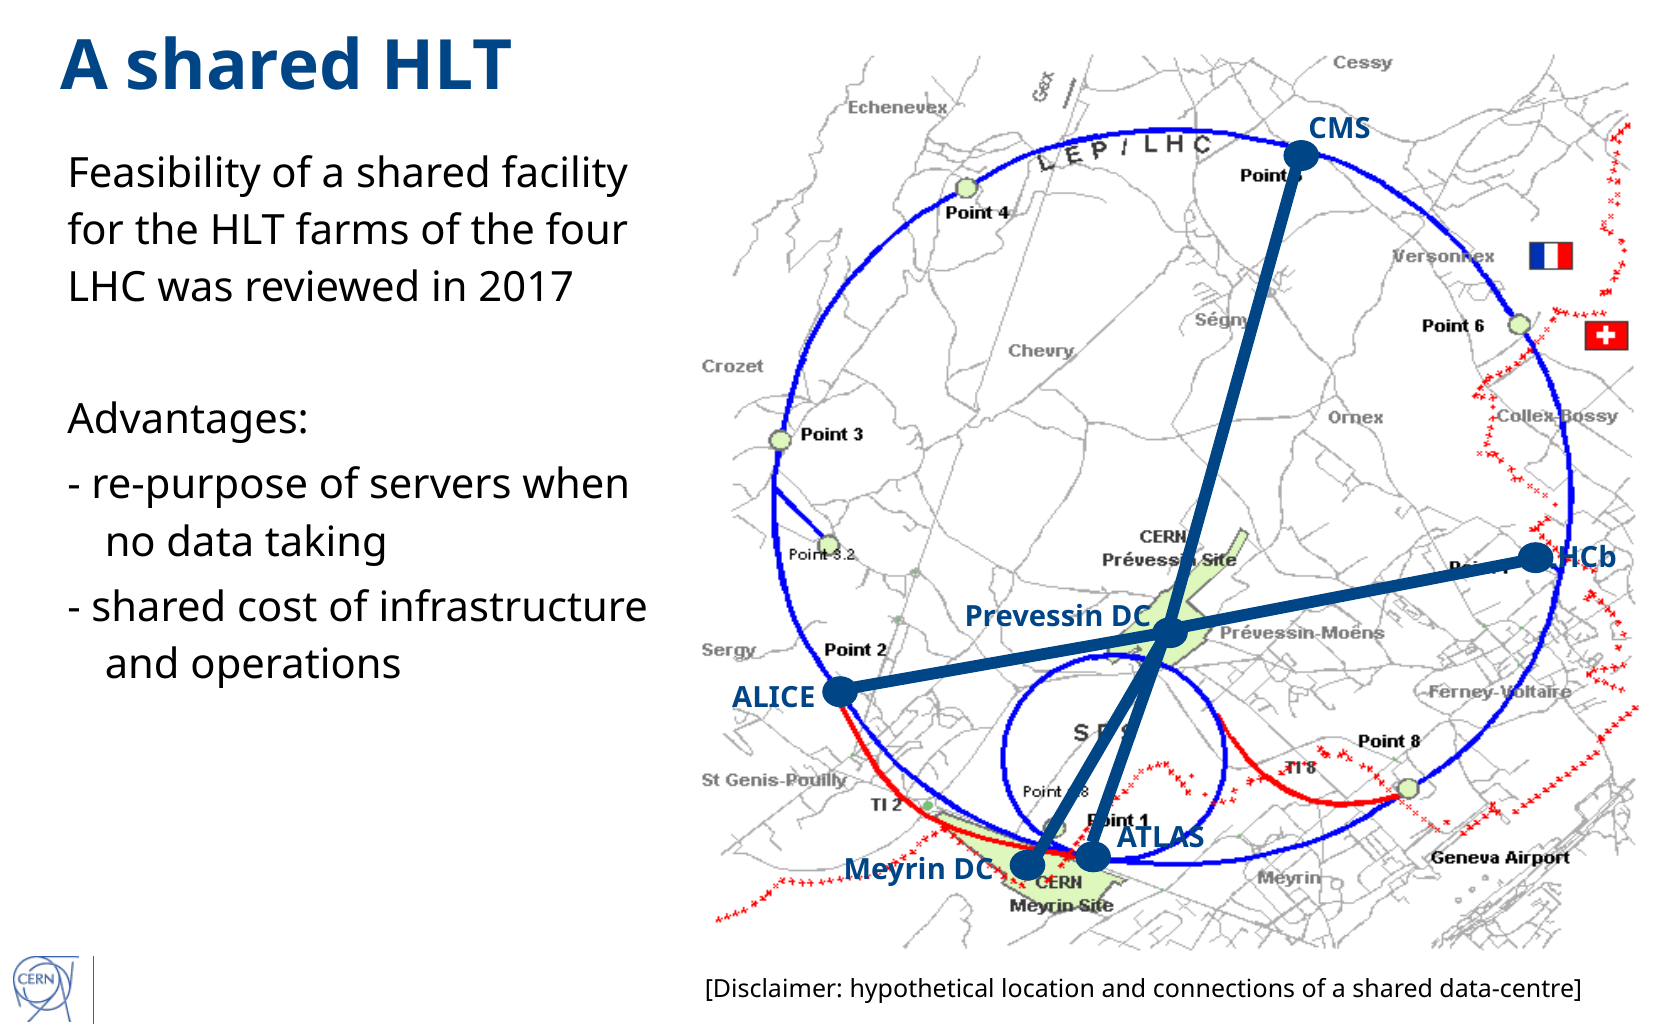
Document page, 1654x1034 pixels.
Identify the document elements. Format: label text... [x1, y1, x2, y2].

picture [1053, 703, 1134, 841]
text_box [Disclaimer: hypothetical location and connections of a shared data-centre] [690, 963, 1654, 1034]
text_box Prevessin DC [949, 588, 1309, 693]
text_box [1075, 841, 1111, 873]
text_box ALICE [717, 669, 952, 738]
text_box [822, 676, 858, 708]
picture [702, 138, 1644, 963]
text_box Meyrin DC [828, 841, 1188, 946]
text_box [1283, 141, 1312, 172]
picture [13, 956, 52, 1032]
text_box [1152, 617, 1188, 649]
text_box CMS [1293, 138, 1528, 168]
title A shared HLT [60, 0, 1528, 138]
picture [1186, 50, 1644, 596]
text_box Feasibility of a shared facility for the HLT farms of the four LHC was reviewed in 2017 Advantages: - re-purpose of servers when no data taking - shared cost of infrastructure and operations [52, 135, 702, 1034]
text_box ATLAS [1102, 808, 1336, 877]
text_box [1517, 542, 1554, 574]
text_box LHCb [1526, 528, 1654, 597]
